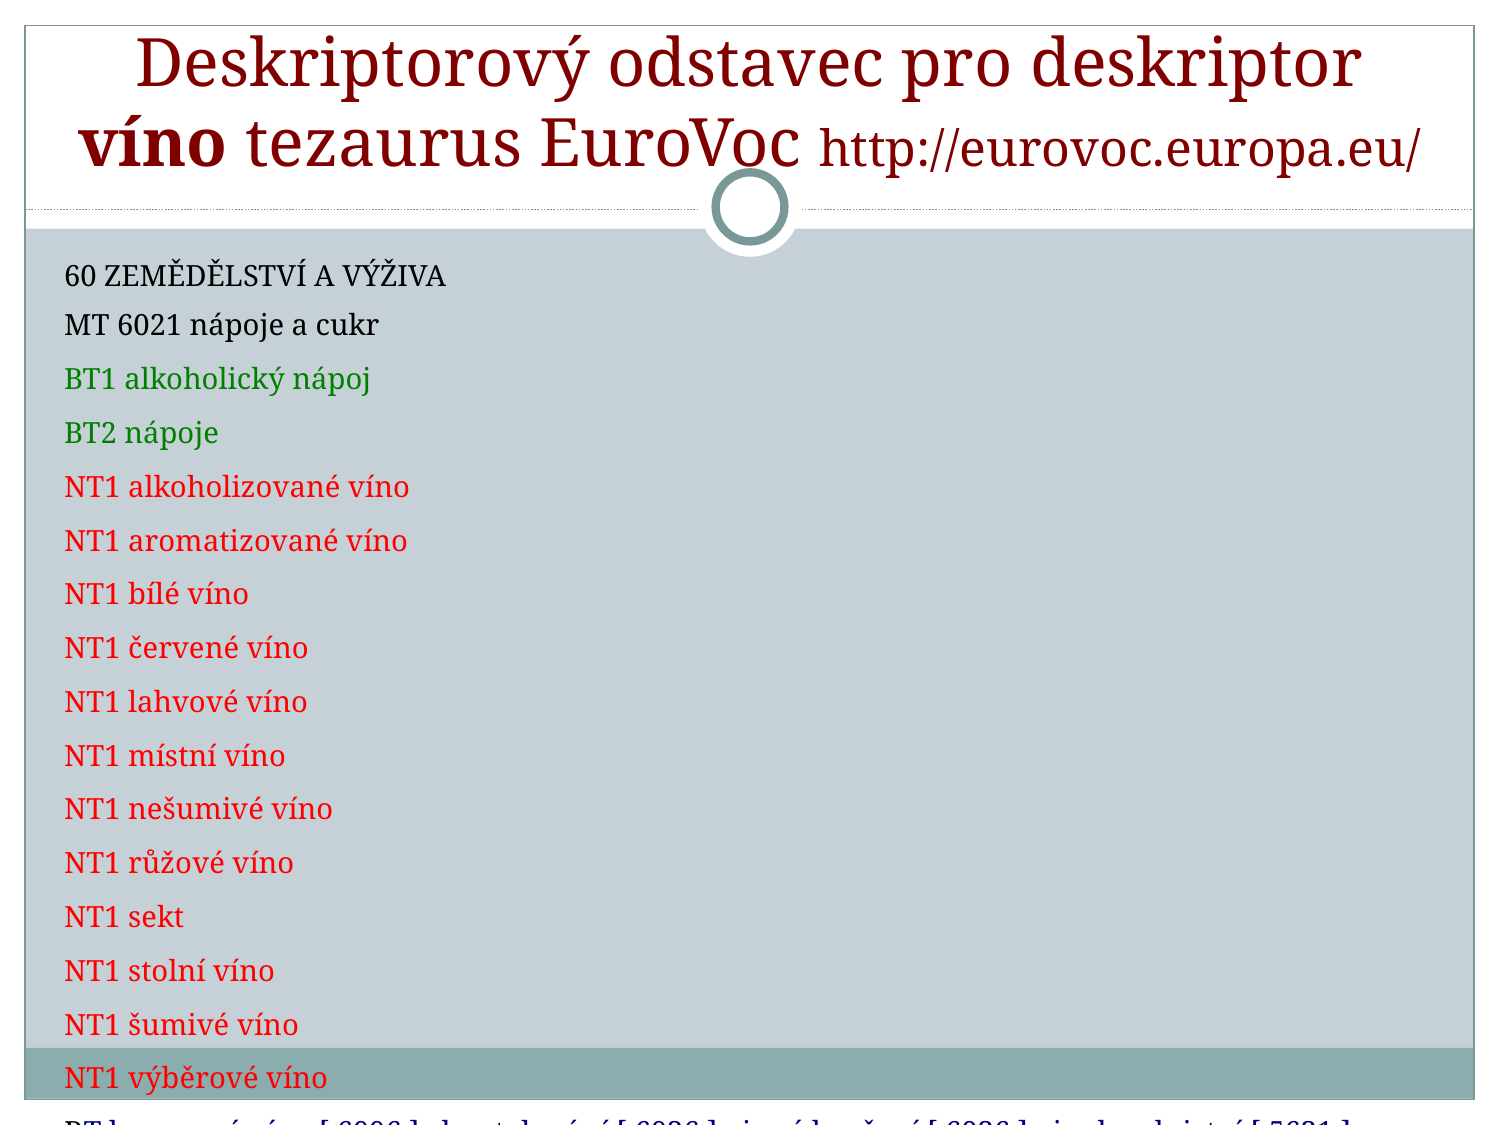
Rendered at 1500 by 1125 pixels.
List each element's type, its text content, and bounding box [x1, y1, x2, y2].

list 60 ZEMĚDĚLSTVÍ A VÝŽIVA MT 6021 nápoje a cukr BT1 alkoholický nápoj BT2 nápoje NT1 alkoholizované víno NT1 aromatizované víno NT1 bílé víno NT1 červené víno NT1 lahvové víno NT1 místní víno NT1 nešumivé víno NT1 růžové víno NT1 sekt NT1 stolní víno NT1 šumivé víno NT1 výběrové víno RT hroznové víno [ 6006 ] chaptalování [ 6036 ] vinné kvašení [ 6036 ] vinohradnictví [ 5631 ] [49, 249, 1450, 1085]
title Deskriptorový odstavec pro deskriptor víno tezaurus EuroVoc http://eurovoc.europa.eu/ [49, 12, 1450, 188]
